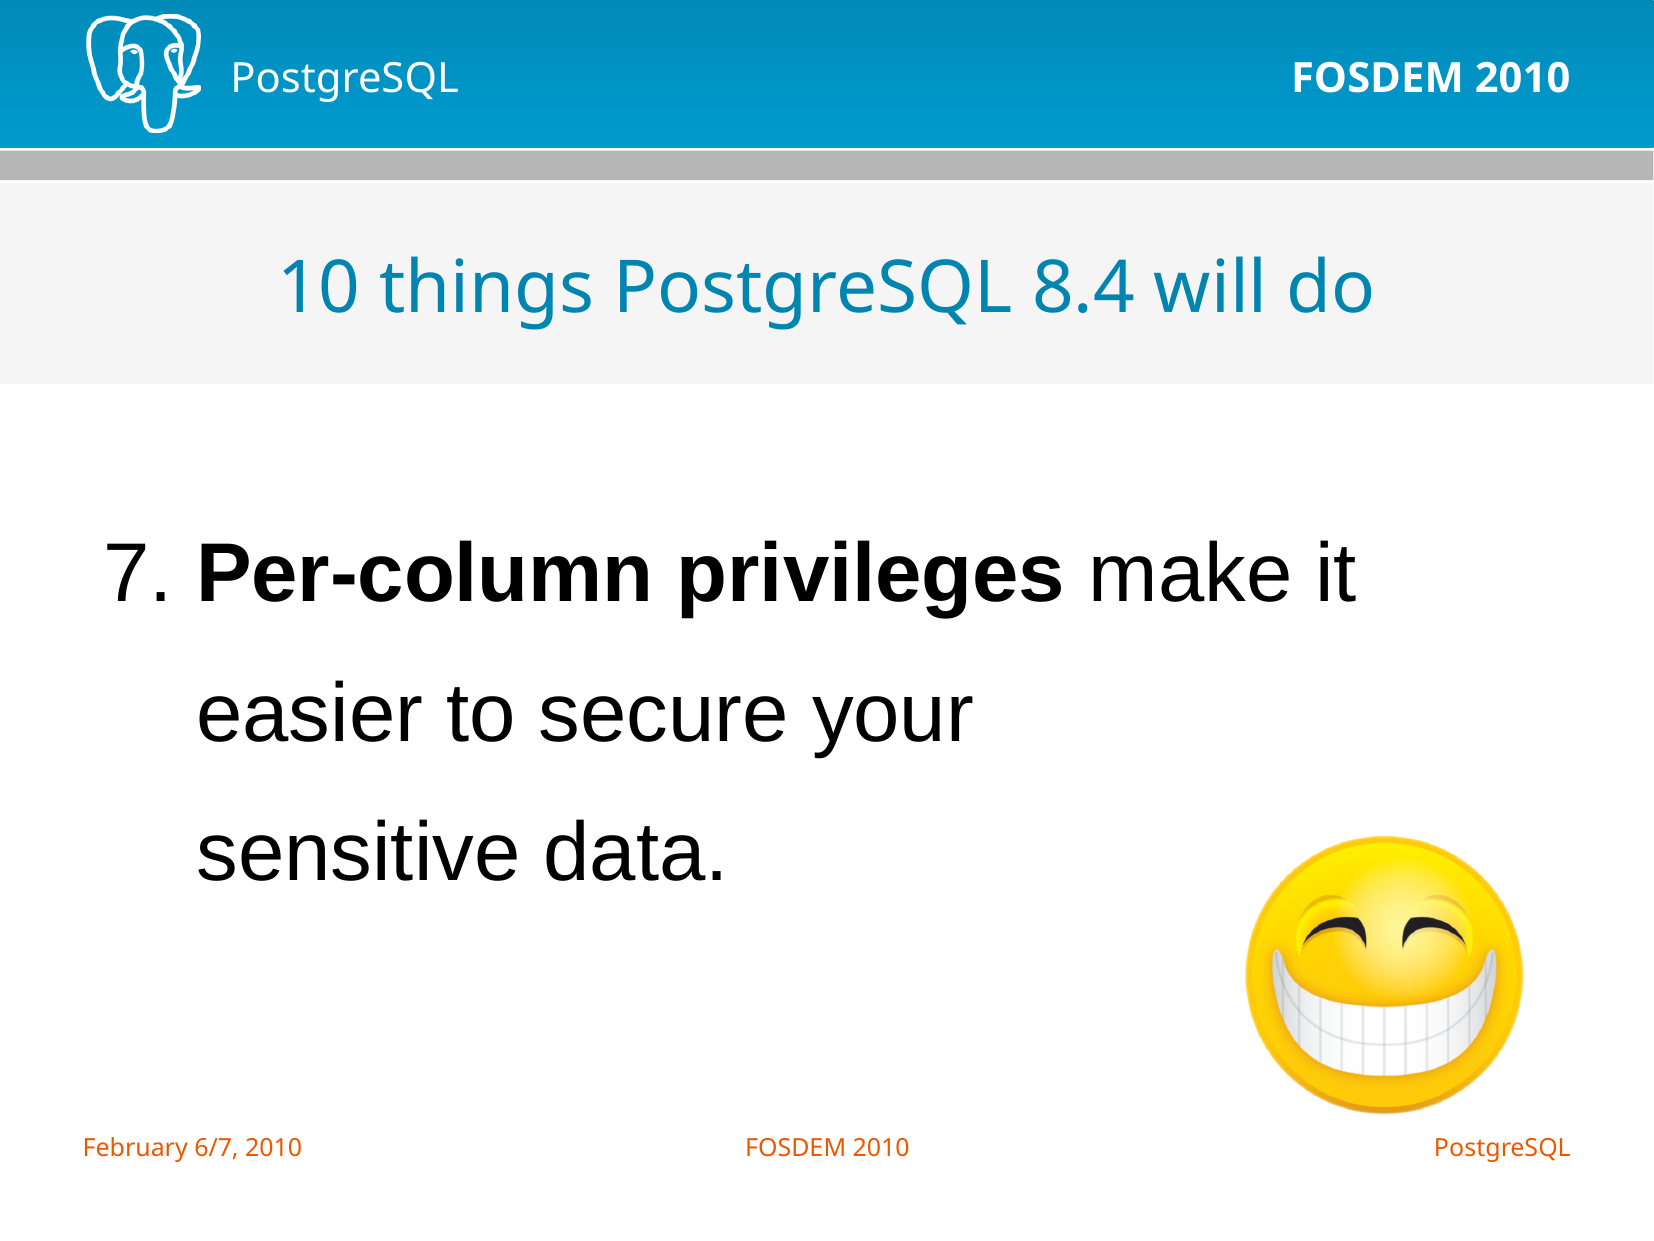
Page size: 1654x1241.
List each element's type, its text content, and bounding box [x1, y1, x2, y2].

title 10 things PostgreSQL 8.4 will do [82, 208, 1571, 362]
picture [87, 15, 200, 132]
picture [1240, 830, 1536, 1123]
text_box 7. Per-column privileges make it easier to secure your sensitive data. [88, 472, 1536, 861]
